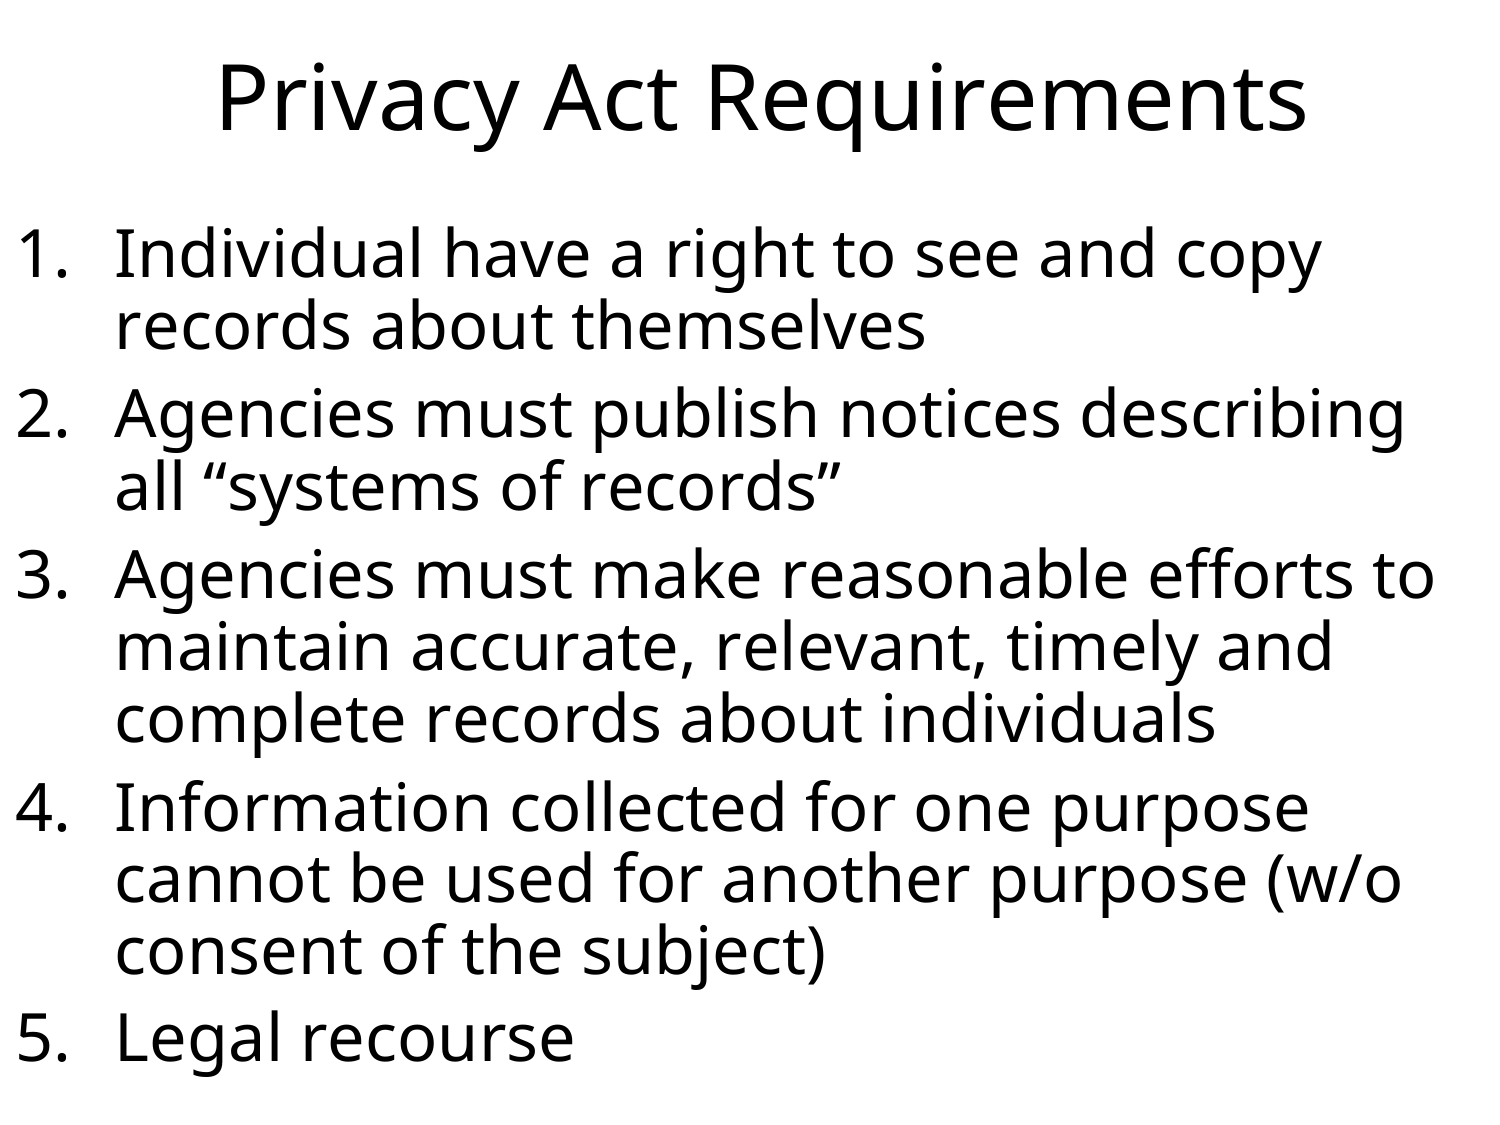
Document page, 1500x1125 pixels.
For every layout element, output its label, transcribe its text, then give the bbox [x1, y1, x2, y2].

title Privacy Act Requirements [125, 0, 1401, 188]
list Individual have a right to see and copy records about themselves Agencies must publish notices describing all “systems of records” Agencies must make reasonable efforts to maintain accurate, relevant, timely and complete records about individuals Information collected for one purpose cannot be used for another purpose (w/o consent of the subject) Legal recourse [0, 212, 1500, 1125]
